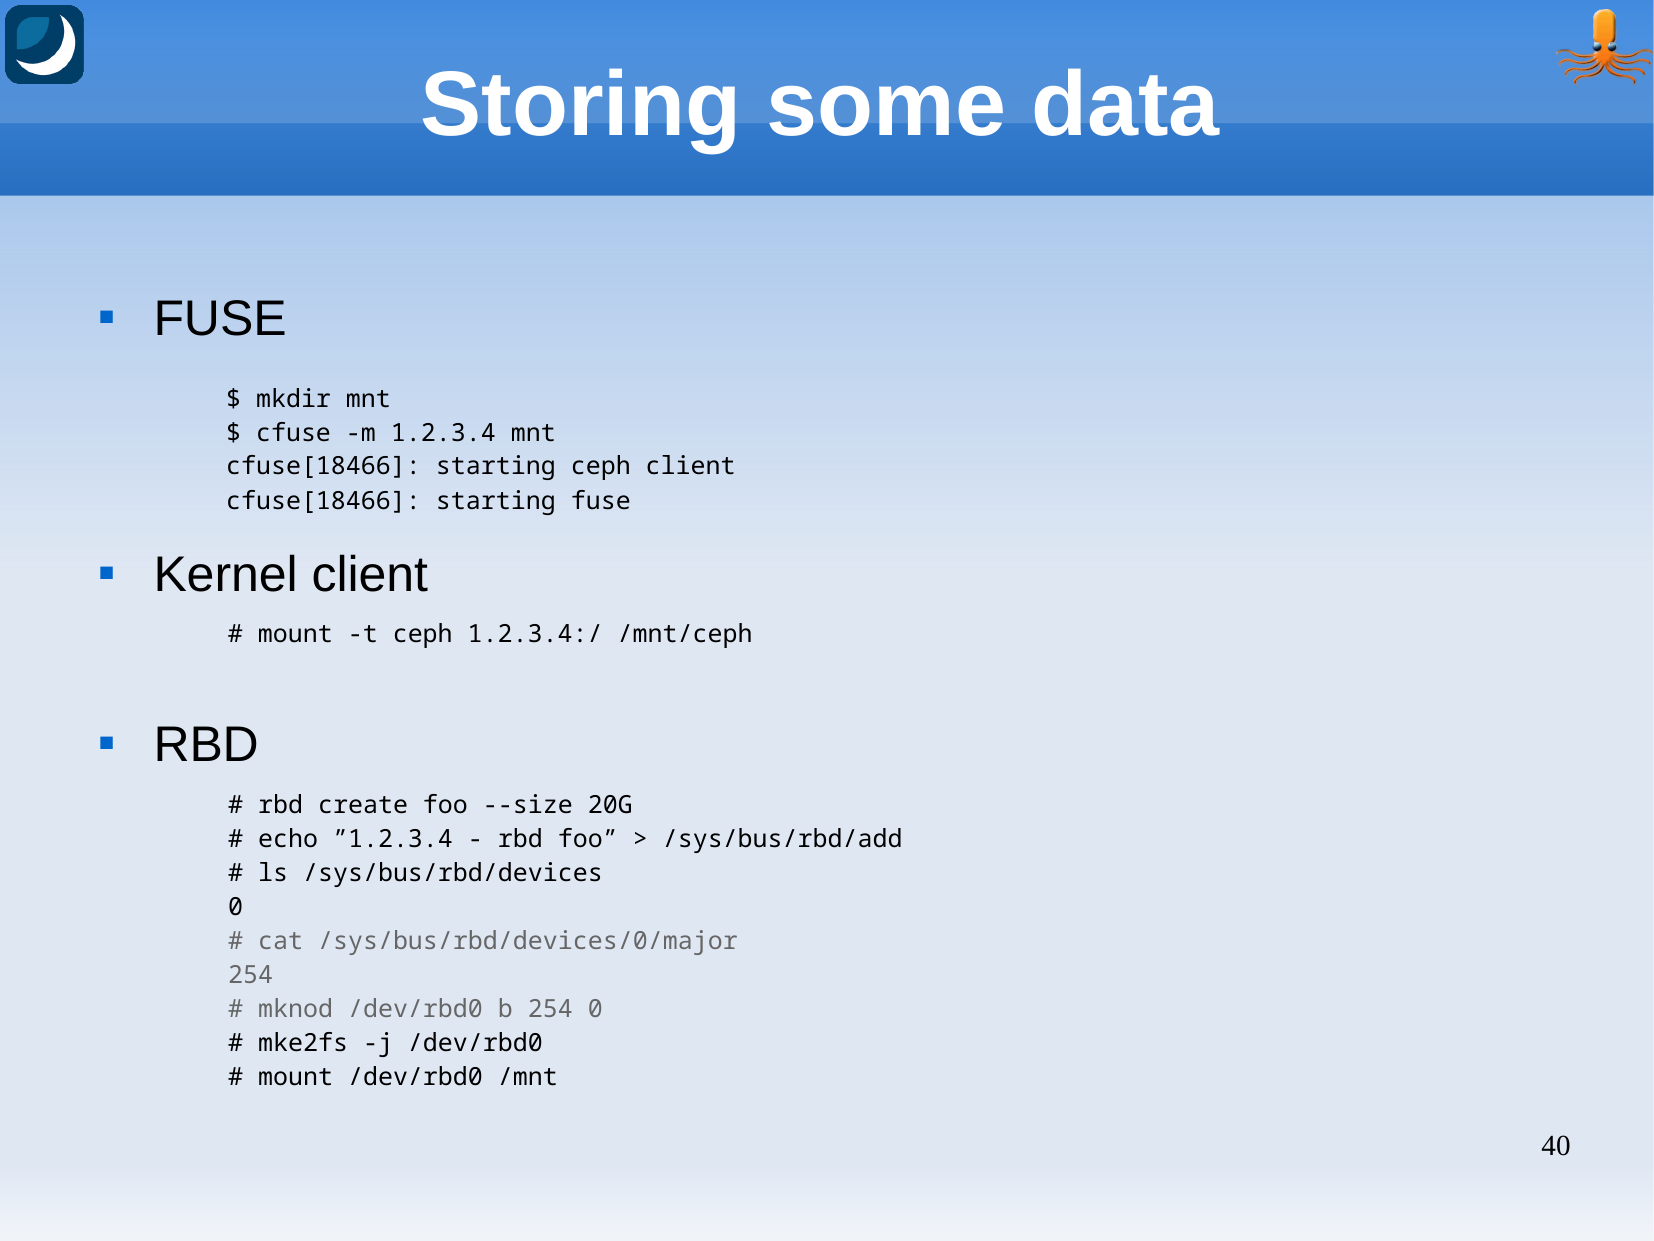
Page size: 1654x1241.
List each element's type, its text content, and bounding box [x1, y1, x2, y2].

picture [0, 0, 1654, 1241]
text_box # rbd create foo --size 20G # echo ”1.2.3.4 - rbd foo” > /sys/bus/rbd/add # ls /sys/bus/rbd/devices 0 # cat /sys/bus/rbd/devices/0/major 254 # mknod /dev/rbd0 b 254 0 # mke2fs -j /dev/rbd0 # mount /dev/rbd0 /mnt [213, 779, 1388, 1056]
list FUSE Kernel client RBD [82, 290, 1571, 1094]
text_box $ mkdir mnt $ cfuse -m 1.2.3.4 mnt cfuse[18466]: starting ceph client cfuse[18466]: starting fuse [211, 372, 1576, 504]
title Storing some data [76, 7, 1565, 200]
text_box # mount -t ceph 1.2.3.4:/ /mnt/ceph [213, 608, 1388, 721]
